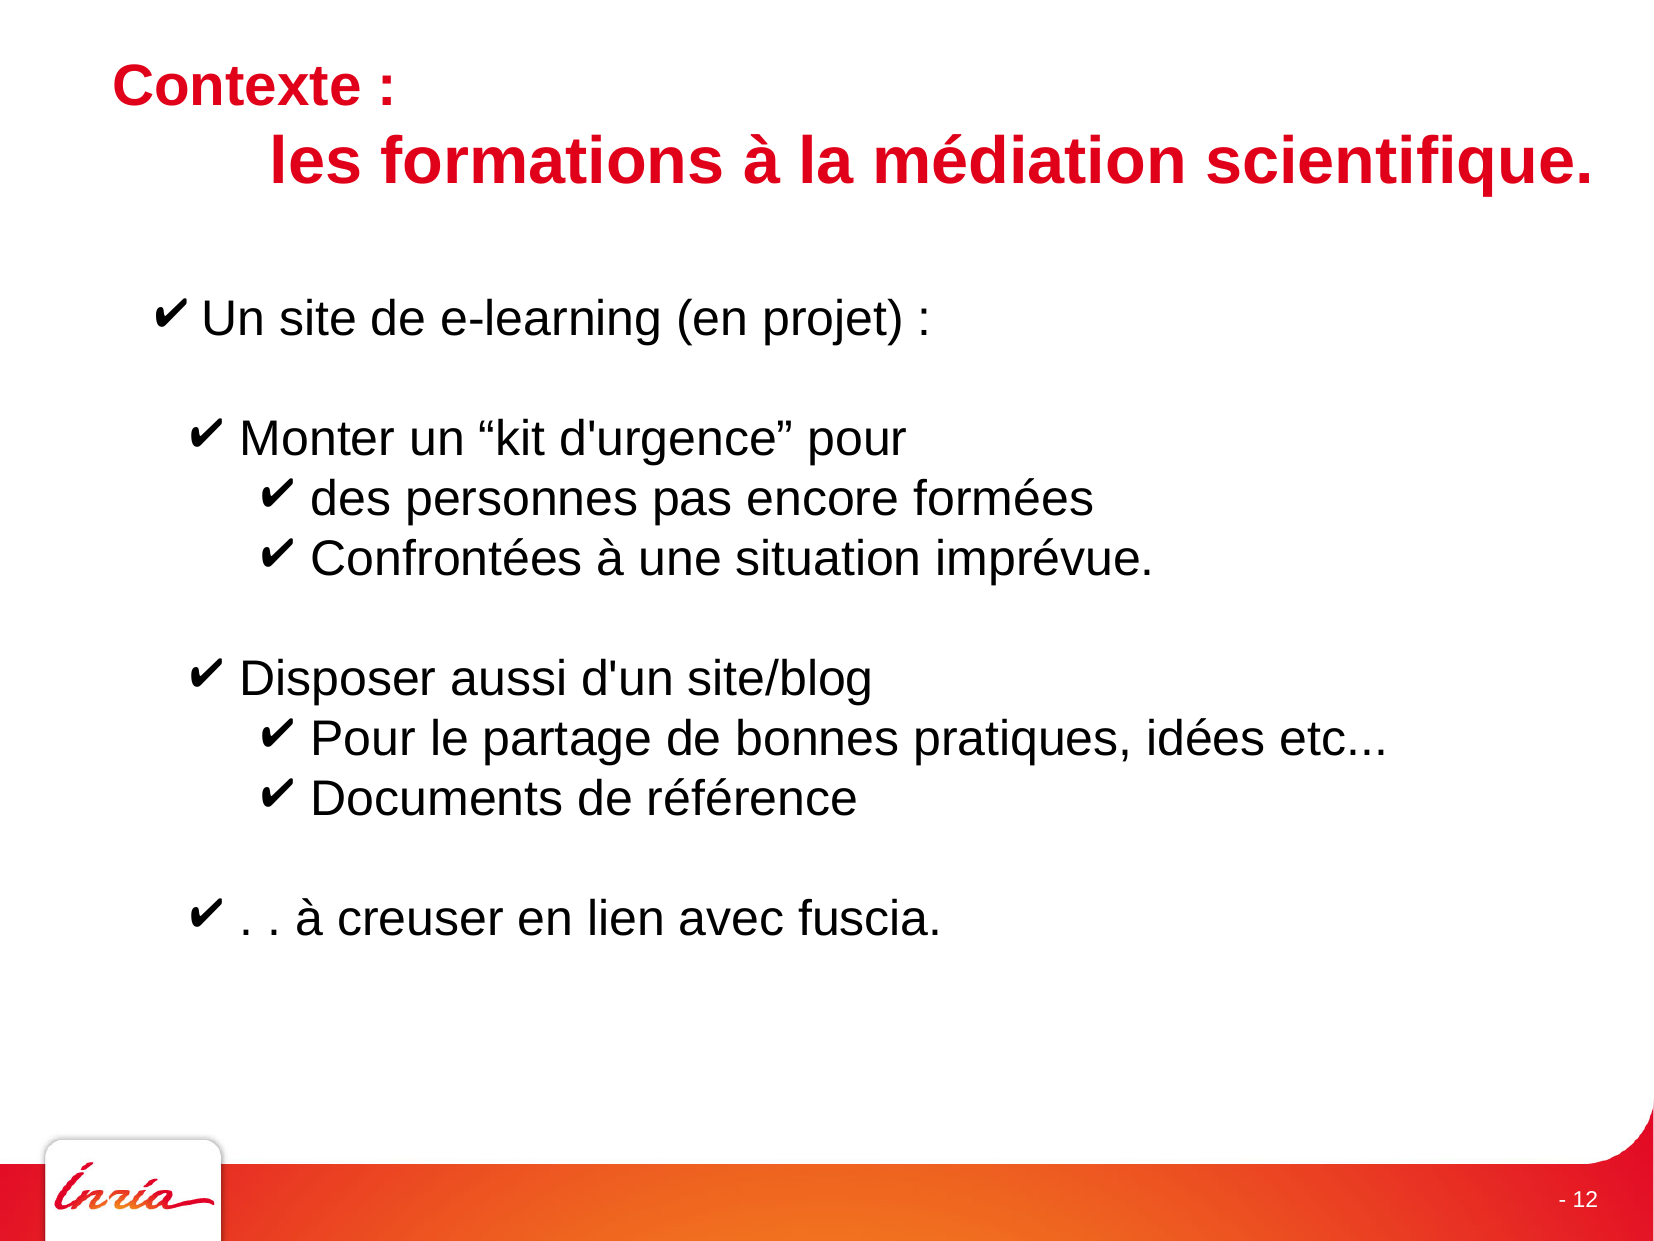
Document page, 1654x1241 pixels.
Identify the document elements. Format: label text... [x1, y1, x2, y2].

picture [0, 0, 1654, 1241]
slide_number - <number> [1558, 1173, 1654, 1223]
text_box Un site de e-learning (en projet) : Monter un “kit d'urgence” pour des personnes pas encore formées Confrontées à une situation imprévue. Disposer aussi d'un site/blog Pour le partage de bonnes pratiques, idées etc... Documents de référence . . à creuser en lien avec fuscia. [155, 225, 1613, 1088]
title Contexte : les formations à la médiation scientifique. [112, 18, 1613, 226]
